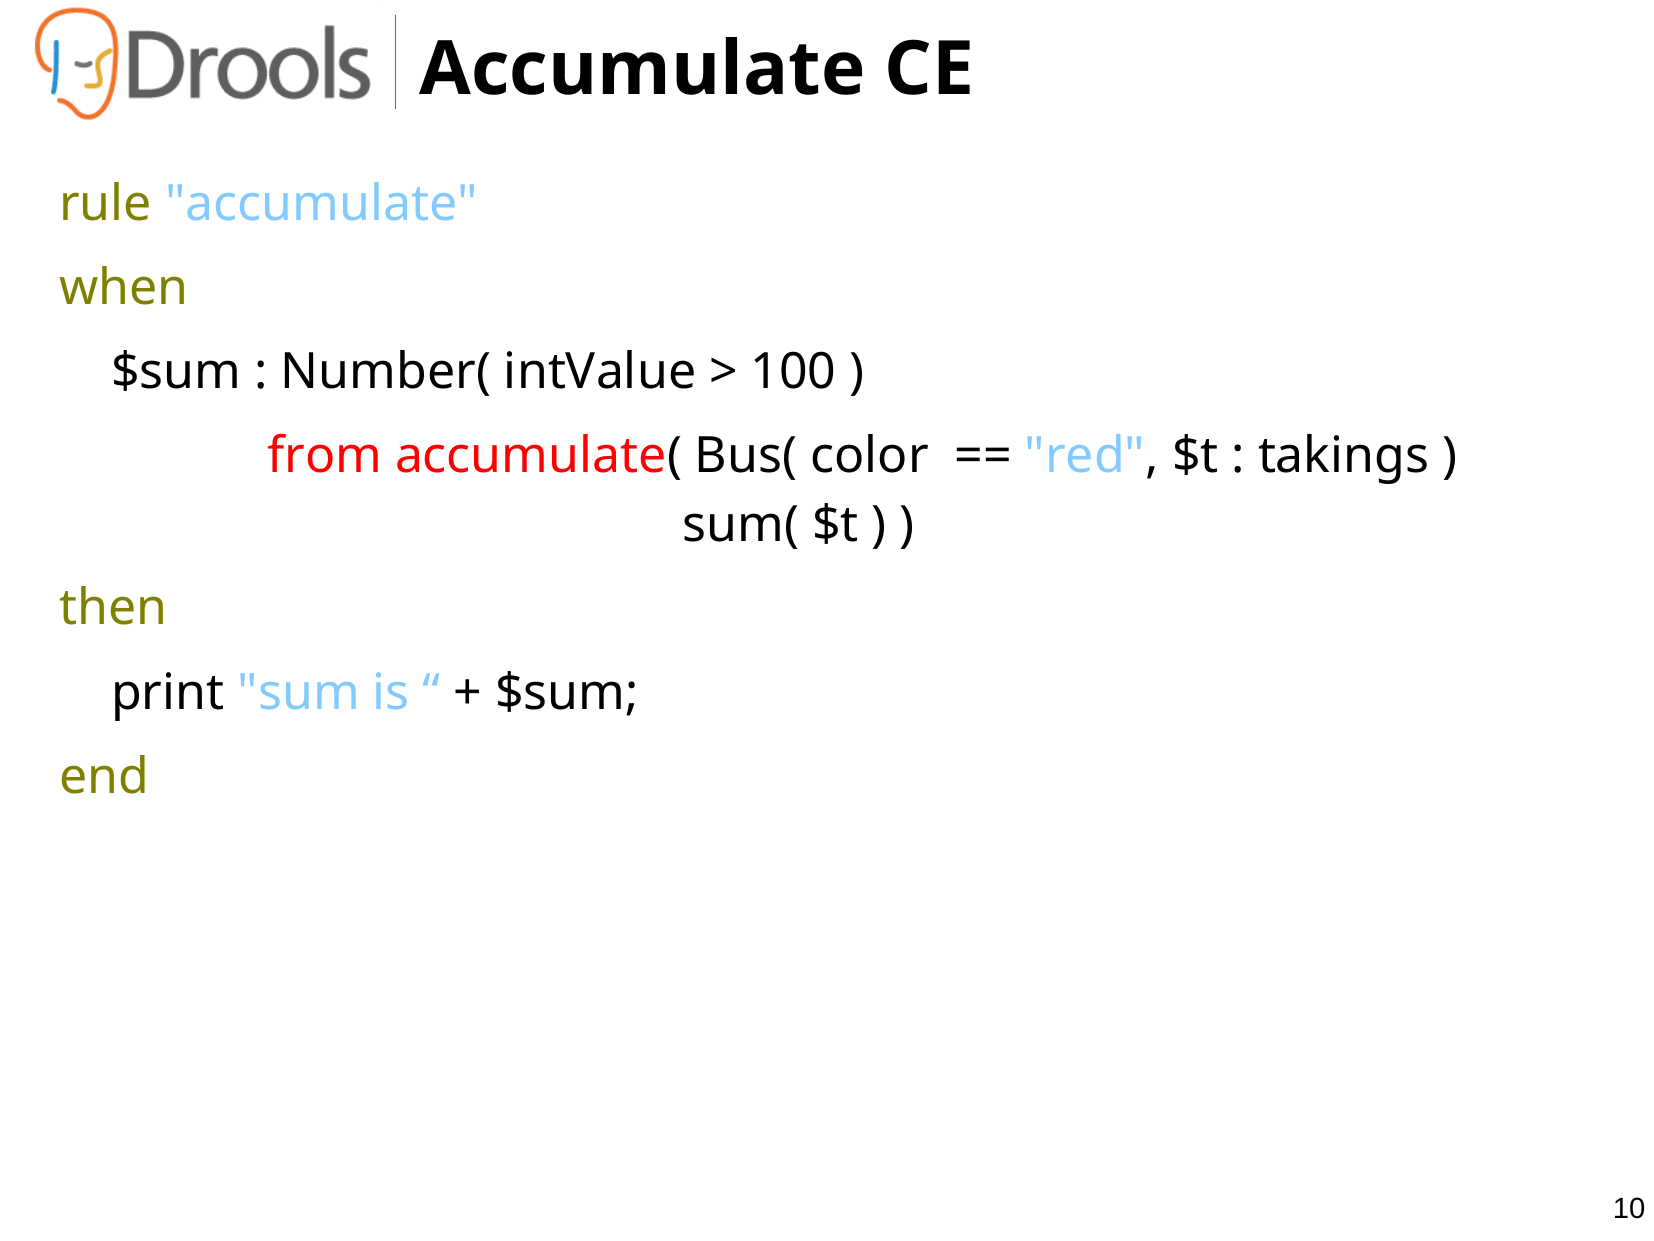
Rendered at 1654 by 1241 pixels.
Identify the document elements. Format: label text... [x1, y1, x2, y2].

picture [29, 0, 384, 126]
title Accumulate CE [419, 12, 1630, 118]
list rule "accumulate" when $sum : Number( intValue > 100 ) from accumulate( Bus( color == "red", $t : takings ) sum( $t ) ) then print "sum is “ + $sum; end [59, 166, 1517, 934]
